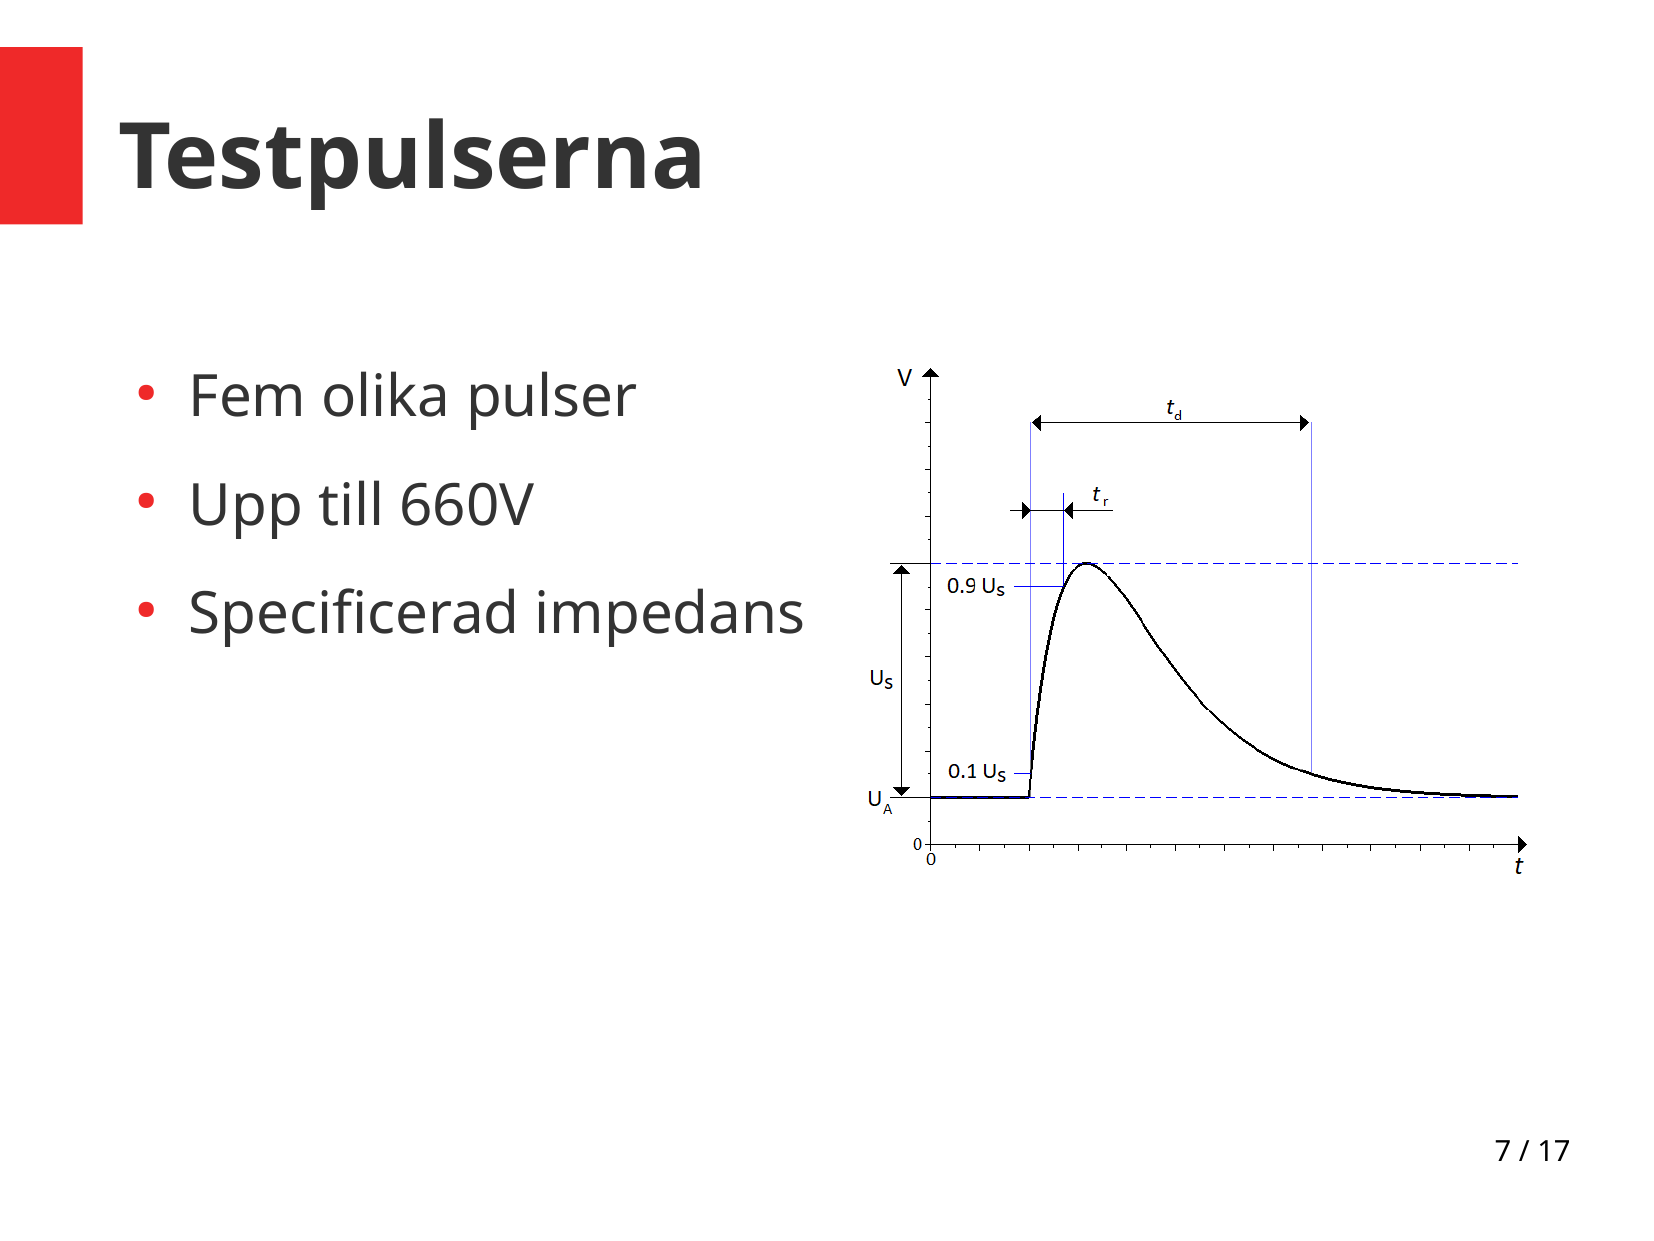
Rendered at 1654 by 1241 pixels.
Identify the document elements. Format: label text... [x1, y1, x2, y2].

list Fem olika pulser Upp till 660V Specificerad impedans [118, 354, 1536, 1074]
title Testpulserna [118, 49, 1571, 257]
picture [862, 360, 1536, 886]
